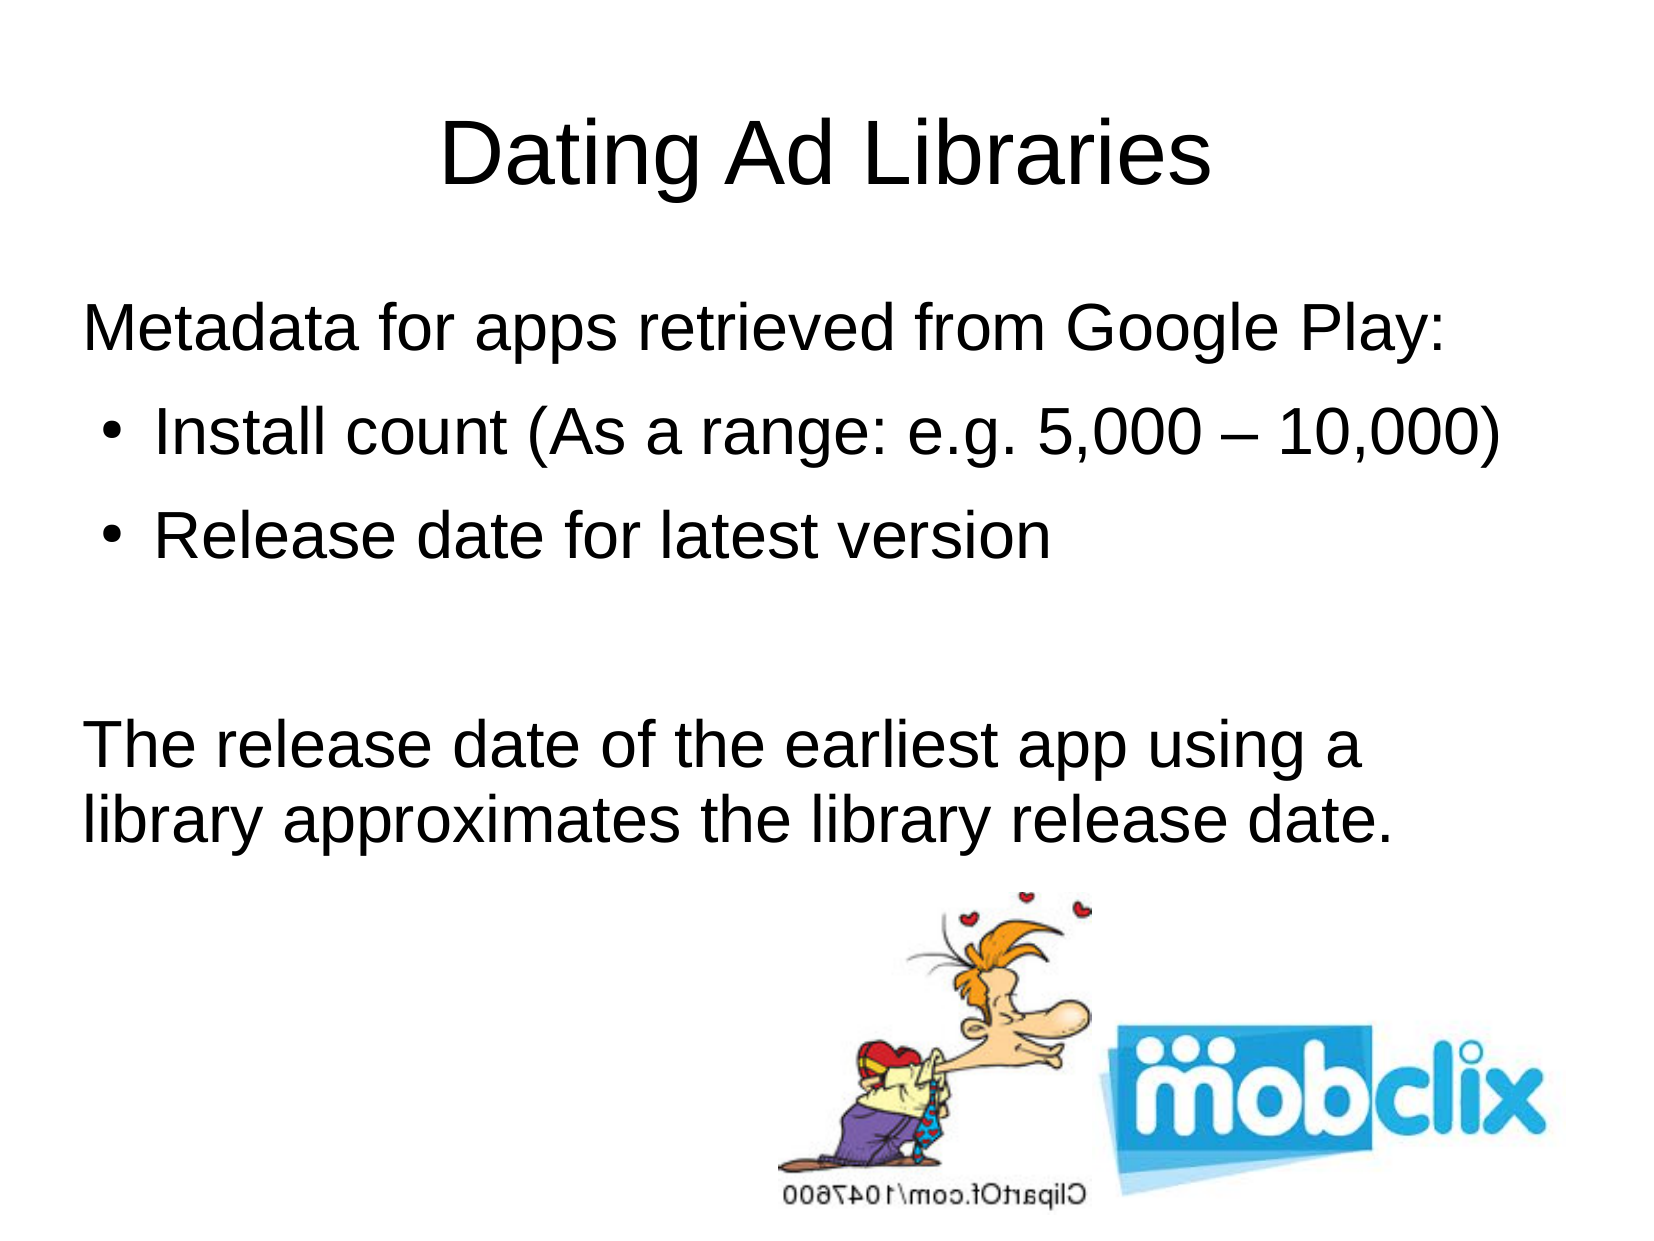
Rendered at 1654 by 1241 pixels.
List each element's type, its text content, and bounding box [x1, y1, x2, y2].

list Metadata for apps retrieved from Google Play: Install count (As a range: e.g. 5,000 – 10,000) Release date for latest version The release date of the earliest app using a library approximates the library release date. [82, 290, 1538, 1010]
title Dating Ad Libraries [82, 49, 1571, 257]
picture [778, 892, 1566, 1216]
